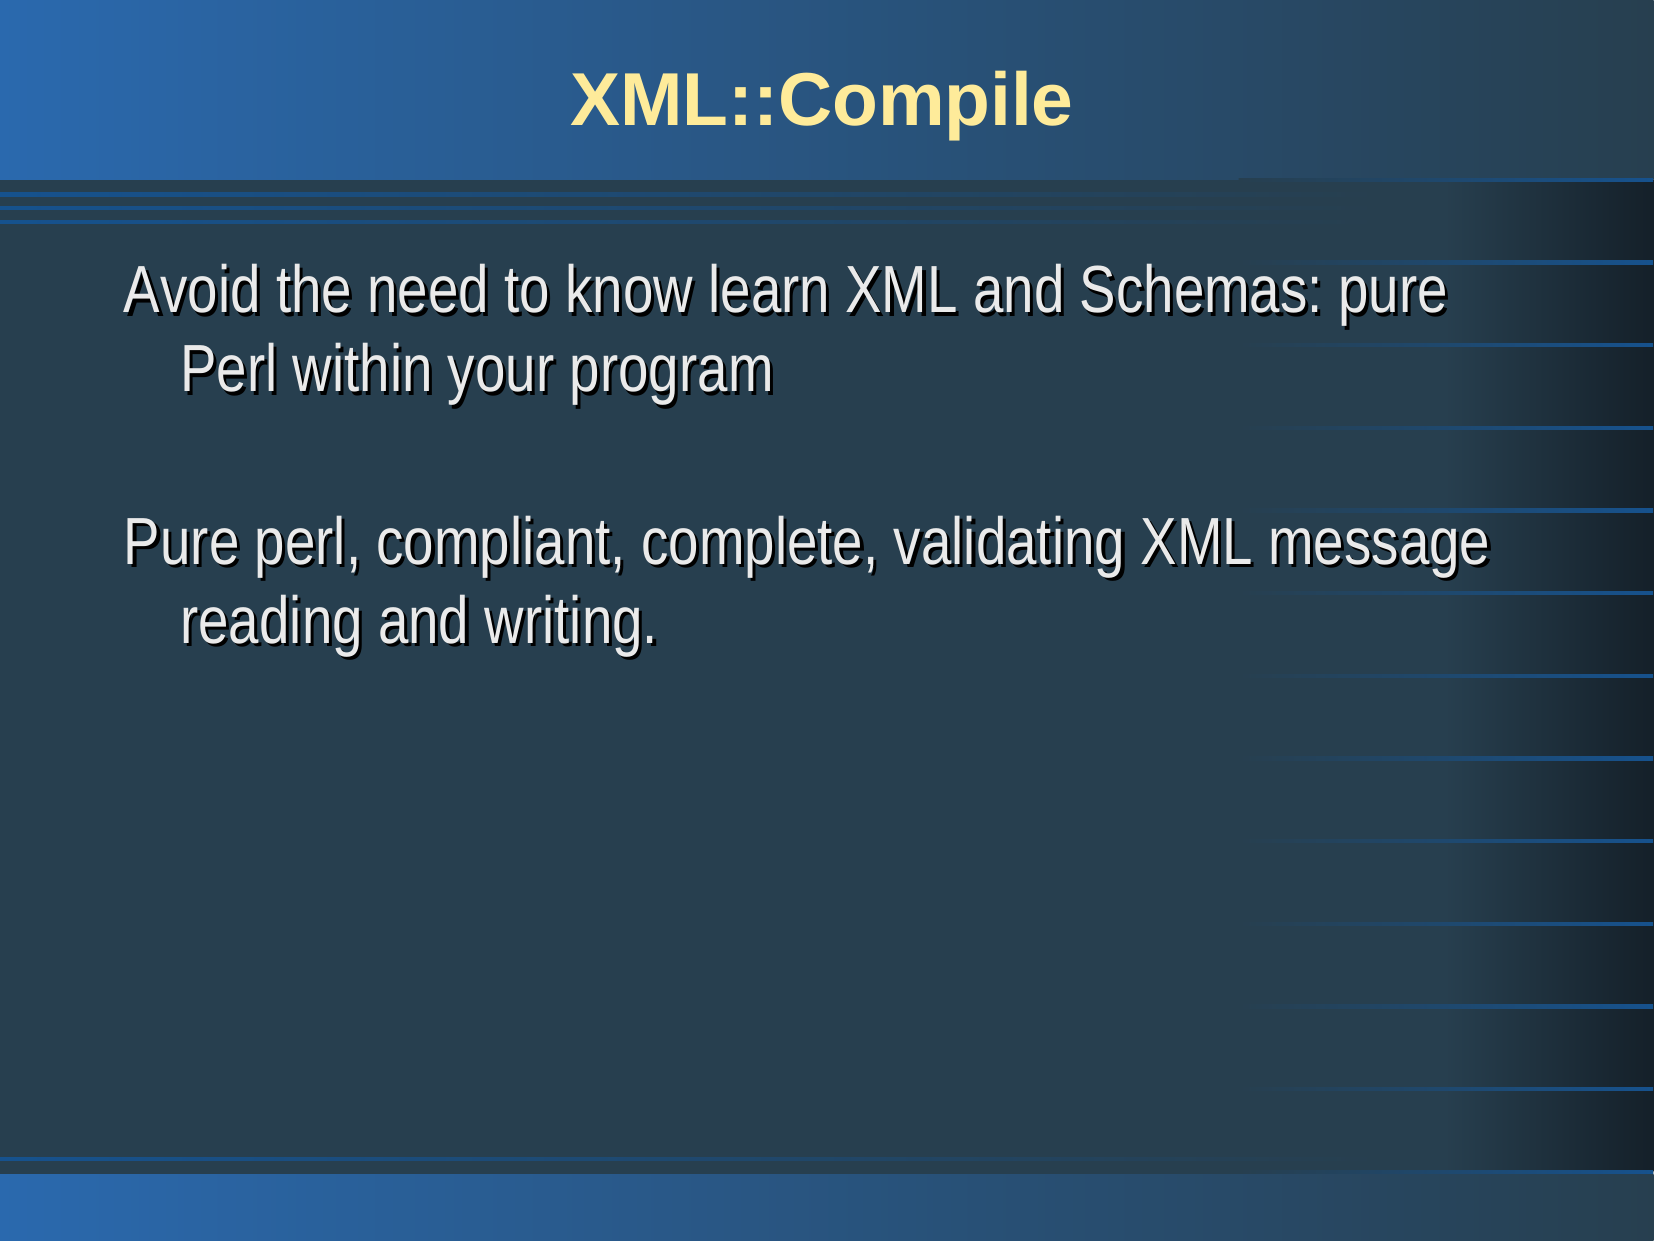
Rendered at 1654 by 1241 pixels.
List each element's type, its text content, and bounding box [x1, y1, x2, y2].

title XML::Compile [91, 34, 1553, 158]
list Avoid the need to know learn XML and Schemas: pure Perl within your program Pure perl, compliant, complete, validating XML message reading and writing. [124, 248, 1530, 1129]
